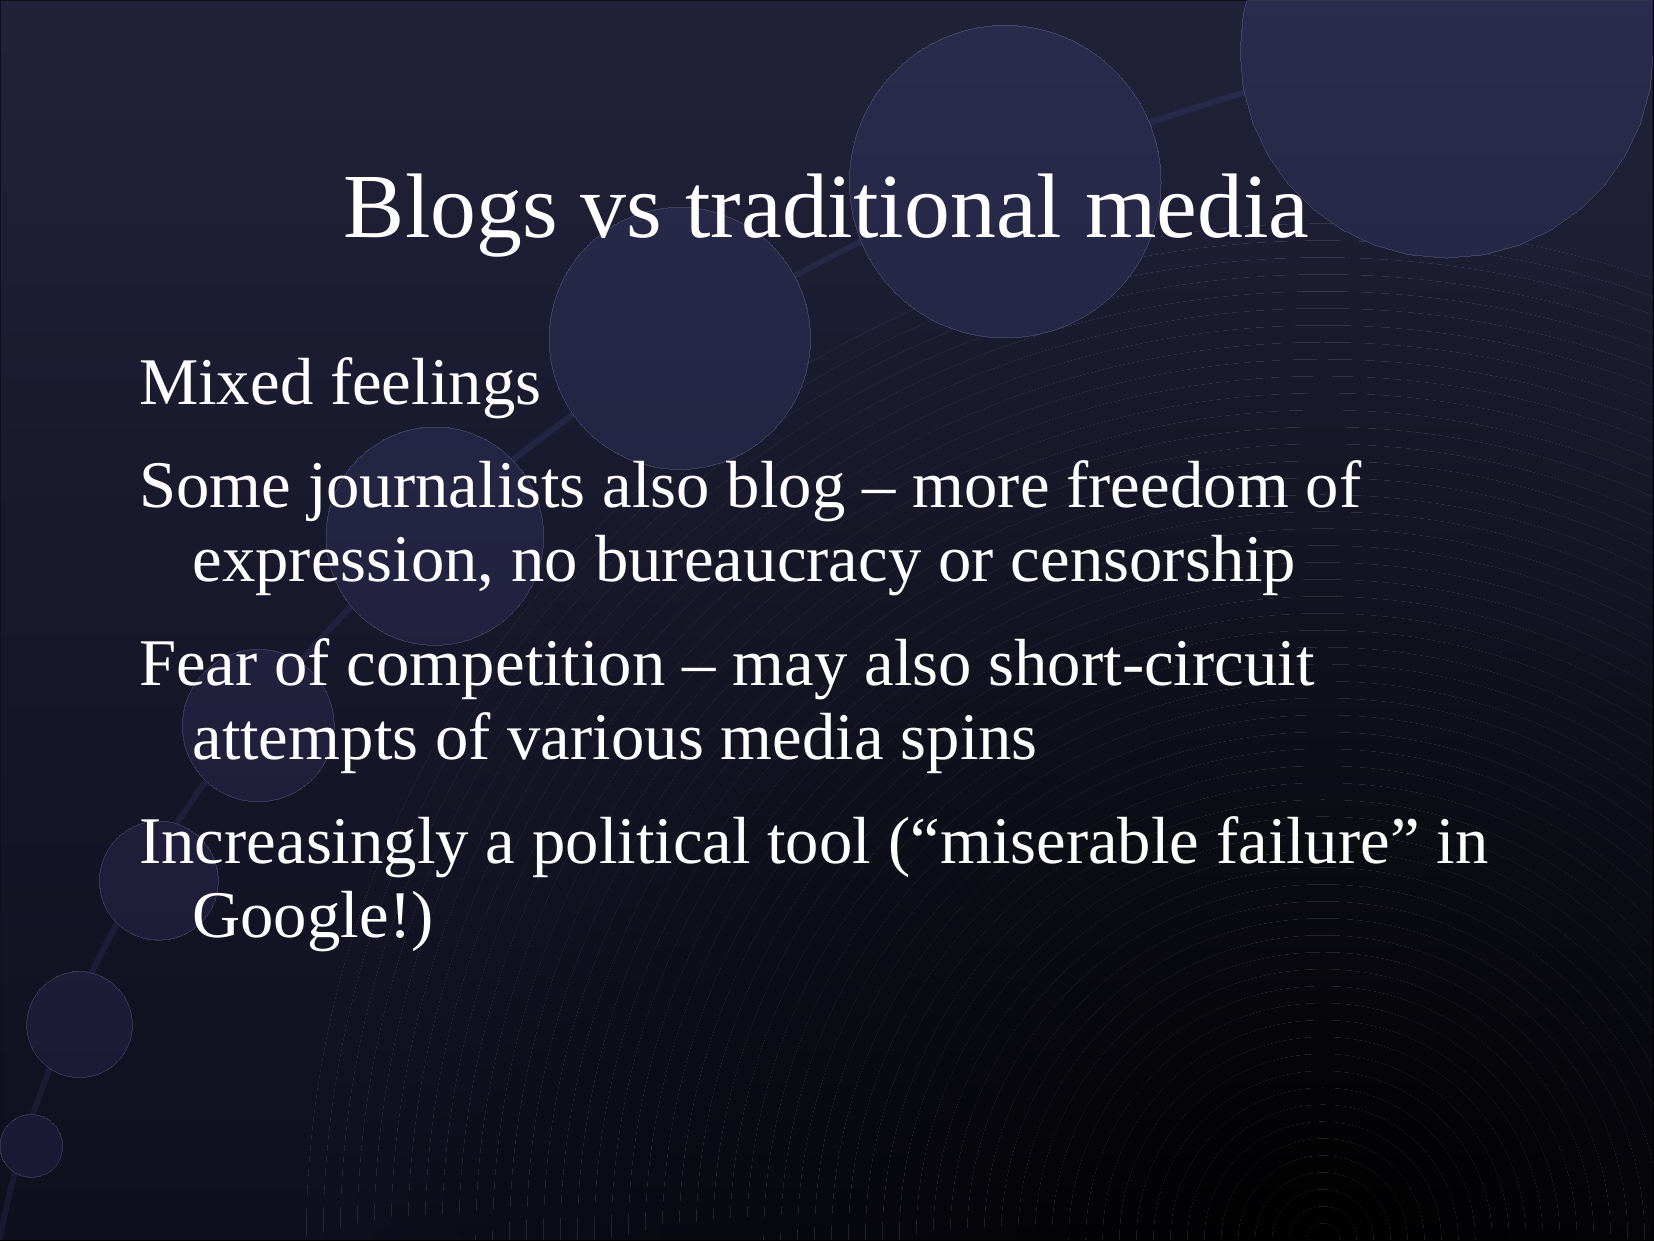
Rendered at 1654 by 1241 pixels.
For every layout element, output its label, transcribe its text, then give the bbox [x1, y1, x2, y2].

list Mixed feelings Some journalists also blog – more freedom of expression, no bureaucracy or censorship Fear of competition – may also short-circuit attempts of various media spins Increasingly a political tool (“miserable failure” in Google!) [121, 344, 1534, 1127]
title Blogs vs traditional media [121, 102, 1534, 311]
